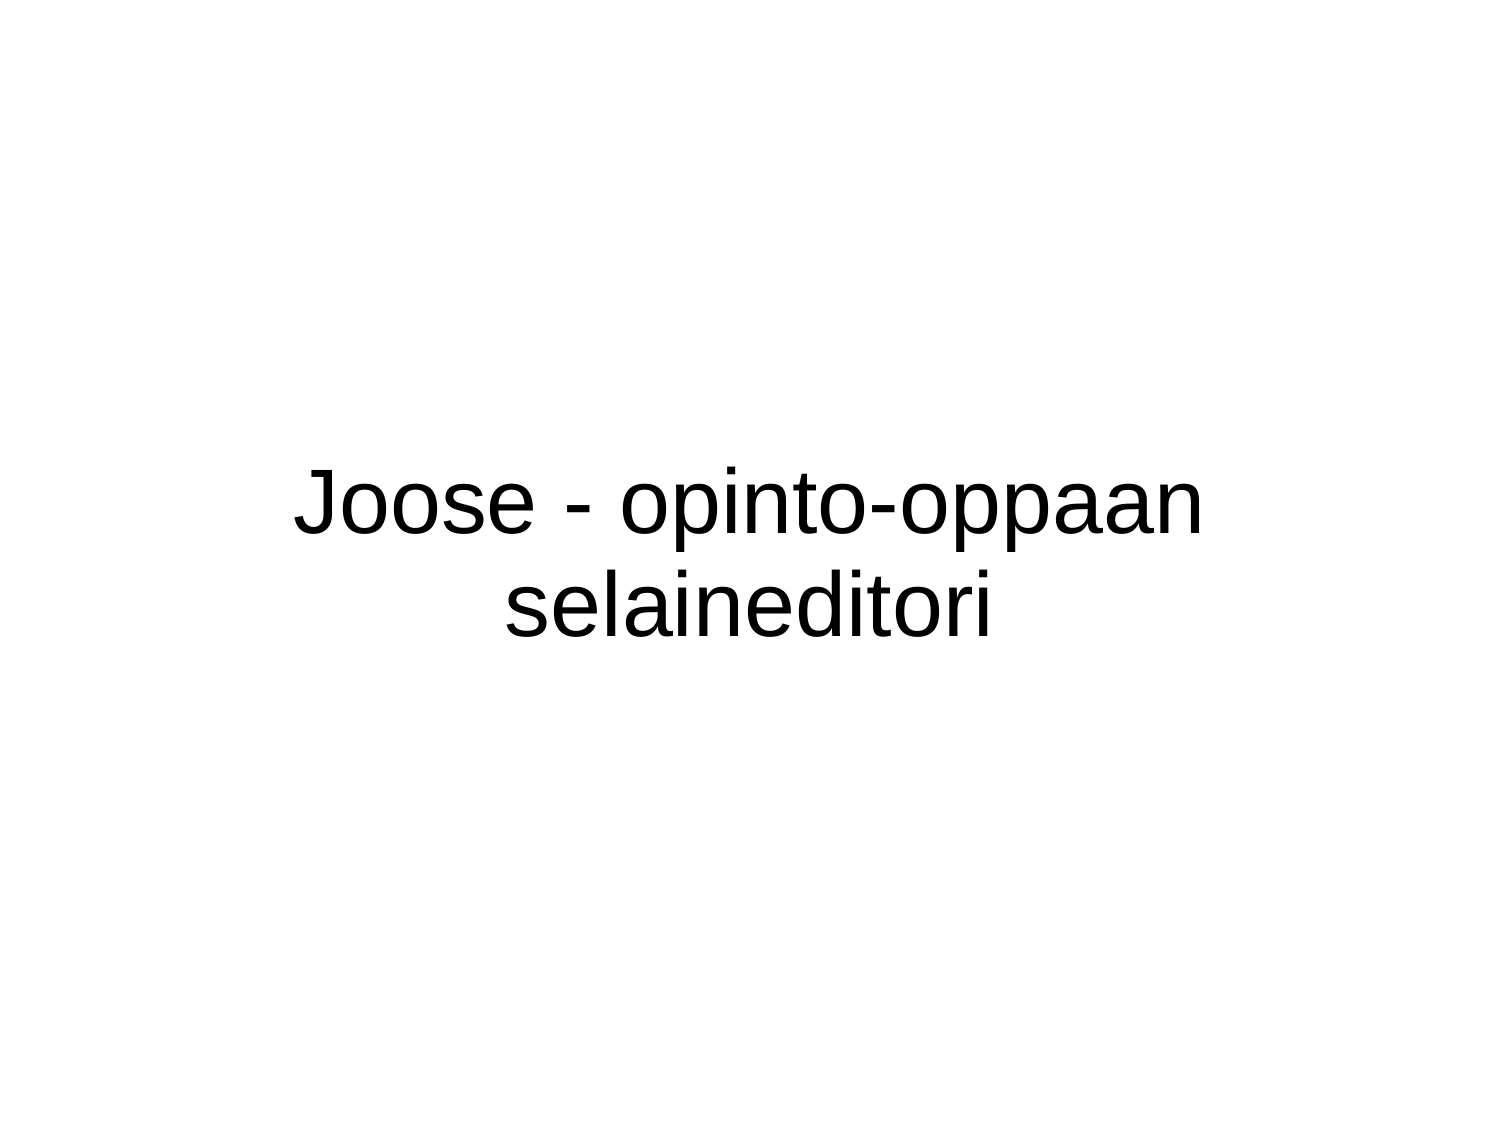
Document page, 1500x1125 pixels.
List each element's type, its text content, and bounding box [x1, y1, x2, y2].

title Joose - opinto-oppaan selaineditori [112, 432, 1388, 674]
